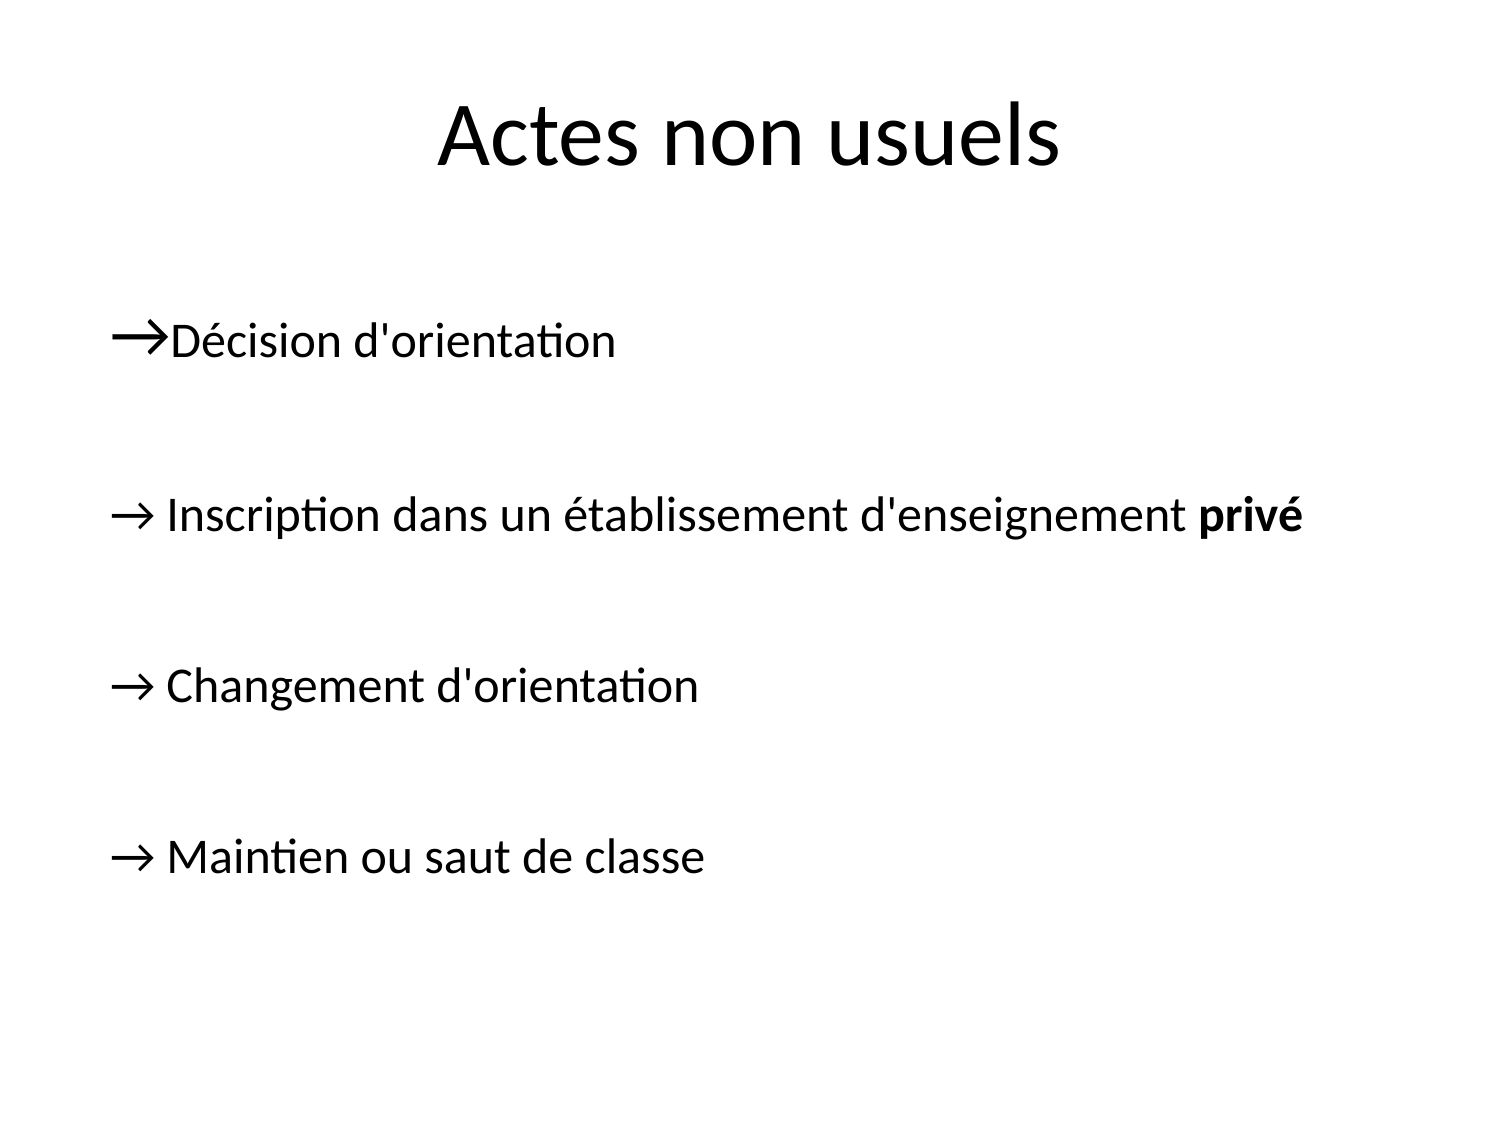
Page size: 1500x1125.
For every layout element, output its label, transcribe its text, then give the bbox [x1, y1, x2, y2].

list →Décision d'orientation → Inscription dans un établissement d'enseignement privé → Changement d'orientation → Maintien ou saut de classe [107, 294, 1412, 1018]
title Actes non usuels [110, 48, 1390, 222]
